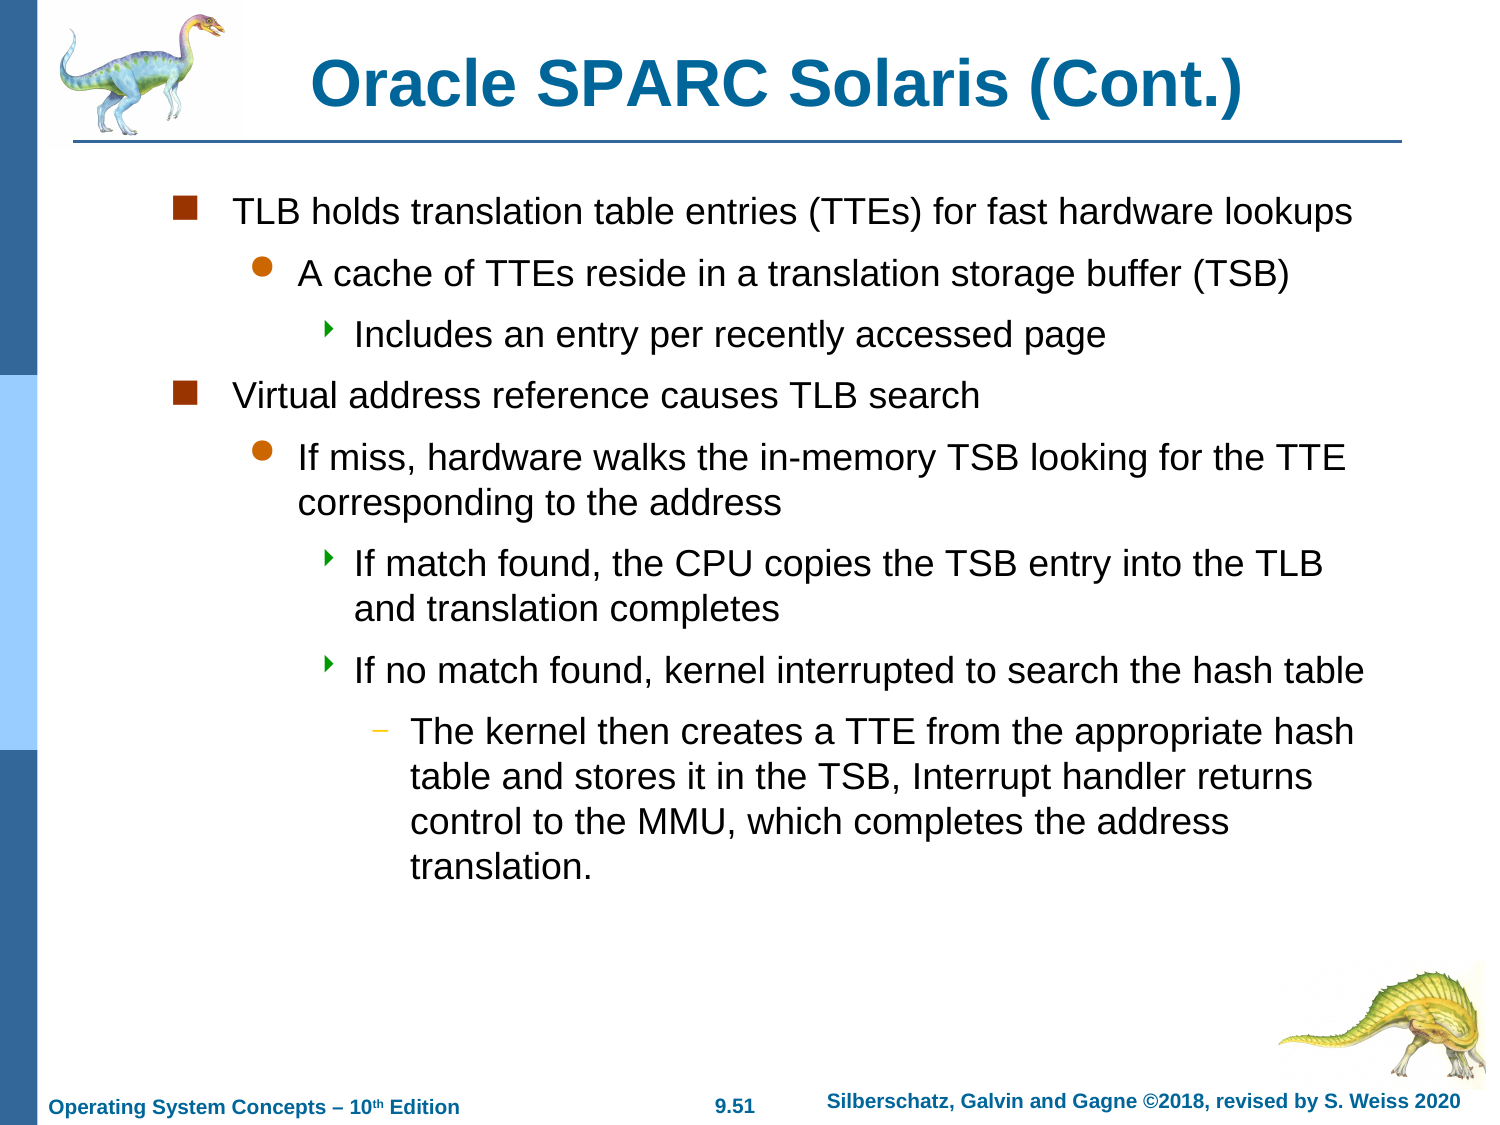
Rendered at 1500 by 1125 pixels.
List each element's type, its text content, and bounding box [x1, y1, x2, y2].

title Oracle SPARC Solaris (Cont.) [124, 32, 1431, 128]
picture [46, 0, 243, 149]
picture [1275, 959, 1486, 1090]
list TLB holds translation table entries (TTEs) for fast hardware lookups A cache of TTEs reside in a translation storage buffer (TSB) Includes an entry per recently accessed page Virtual address reference causes TLB search If miss, hardware walks the in-memory TSB looking for the TTE corresponding to the address If match found, the CPU copies the TSB entry into the TLB and translation completes If no match found, kernel interrupted to search the hash table The kernel then creates a TTE from the appropriate hash table and stores it in the TSB, Interrupt handler returns control to the MMU, which completes the address translation. [160, 179, 1394, 1011]
